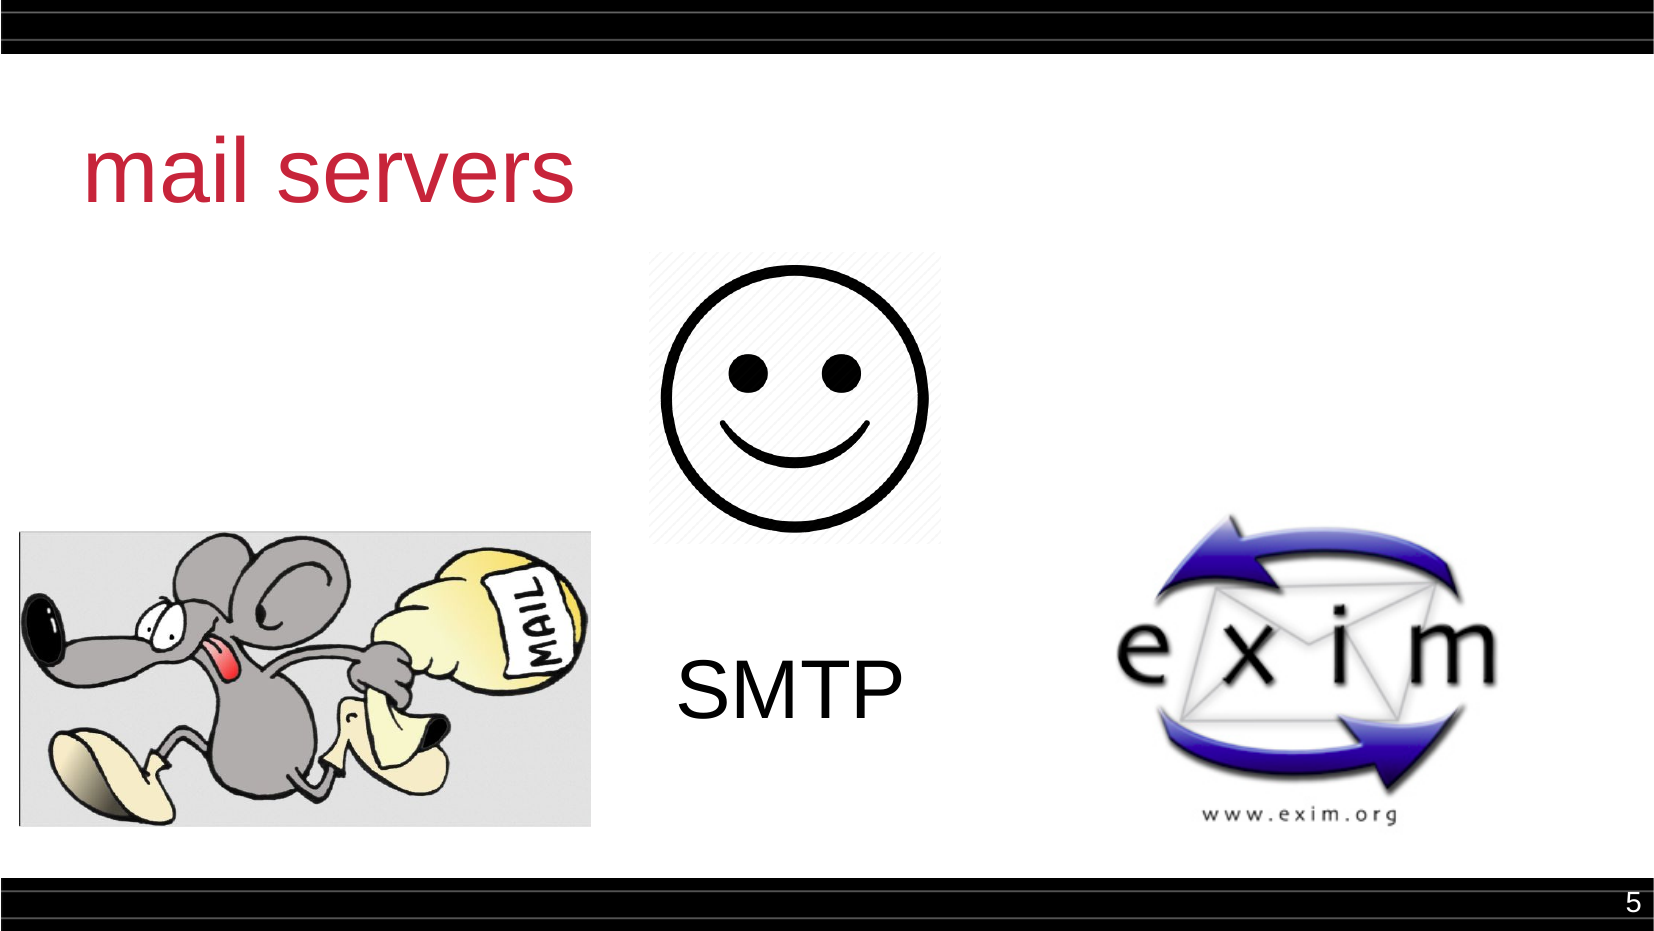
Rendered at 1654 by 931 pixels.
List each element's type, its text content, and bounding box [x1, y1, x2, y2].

picture [1, 0, 1654, 54]
picture [1078, 496, 1548, 842]
picture [649, 252, 941, 544]
title mail servers [82, 92, 1571, 249]
picture [1, 878, 1654, 931]
text_box SMTP [660, 636, 922, 745]
picture [19, 531, 591, 827]
